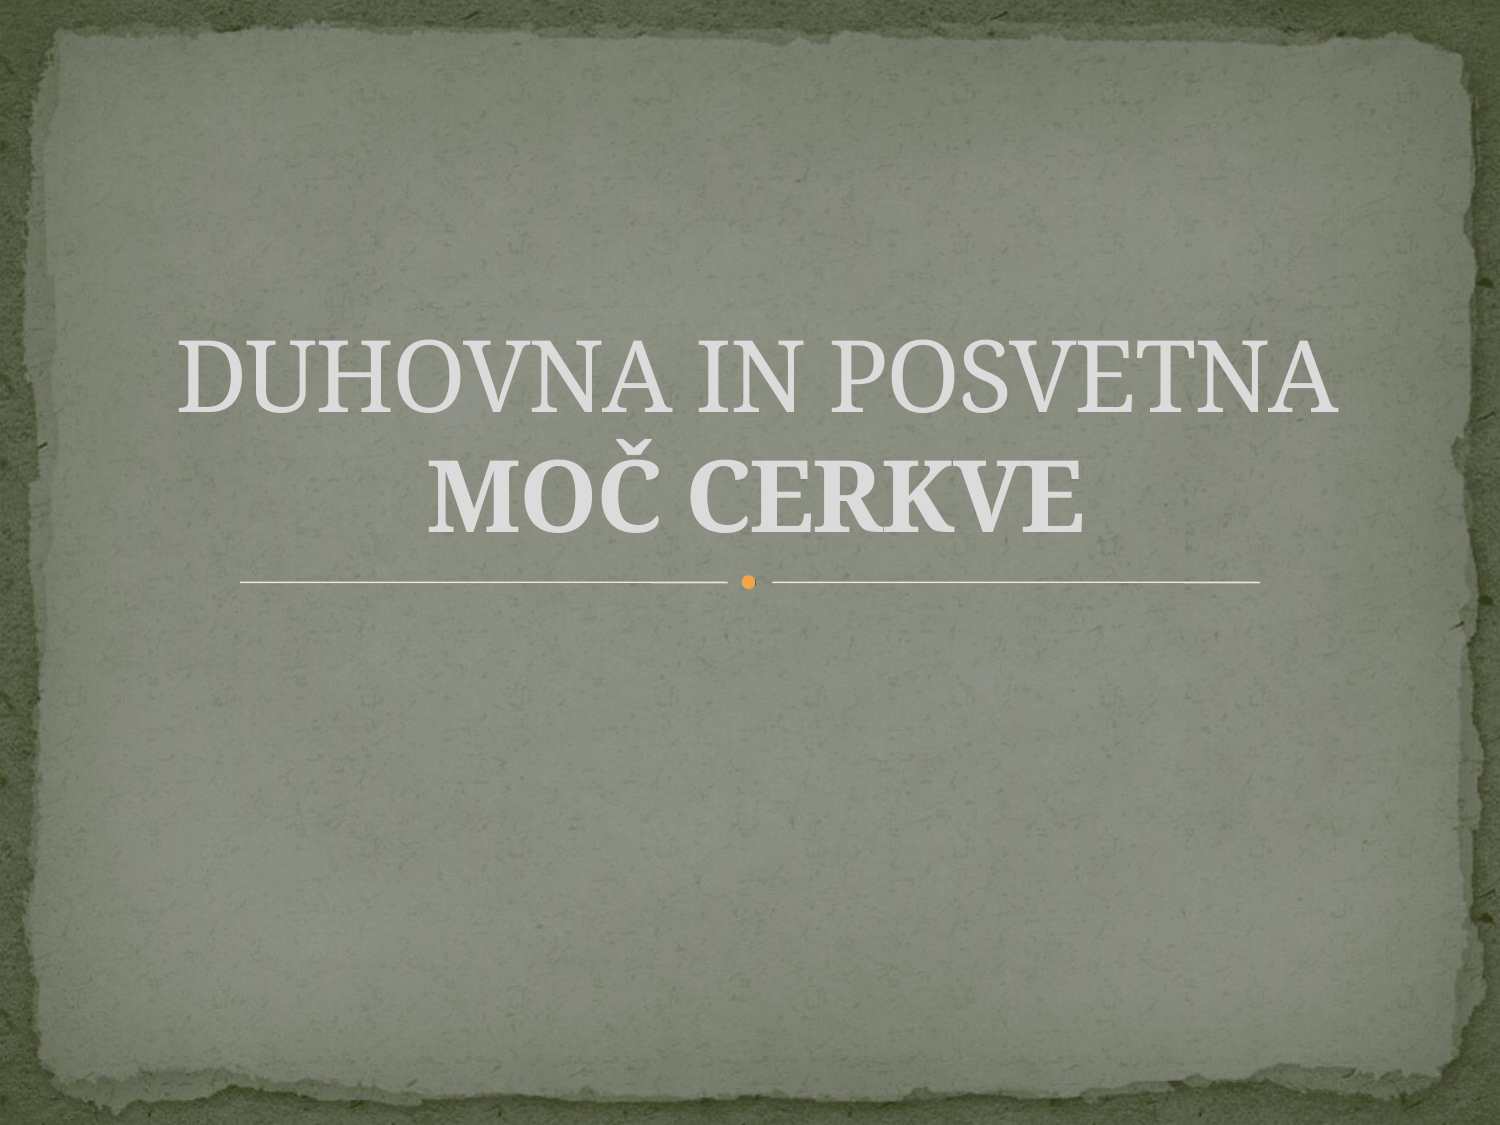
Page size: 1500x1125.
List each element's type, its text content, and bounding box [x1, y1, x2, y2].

picture [0, 0, 1500, 1125]
title DUHOVNA IN POSVETNA MOČ CERKVE [75, 235, 1438, 561]
